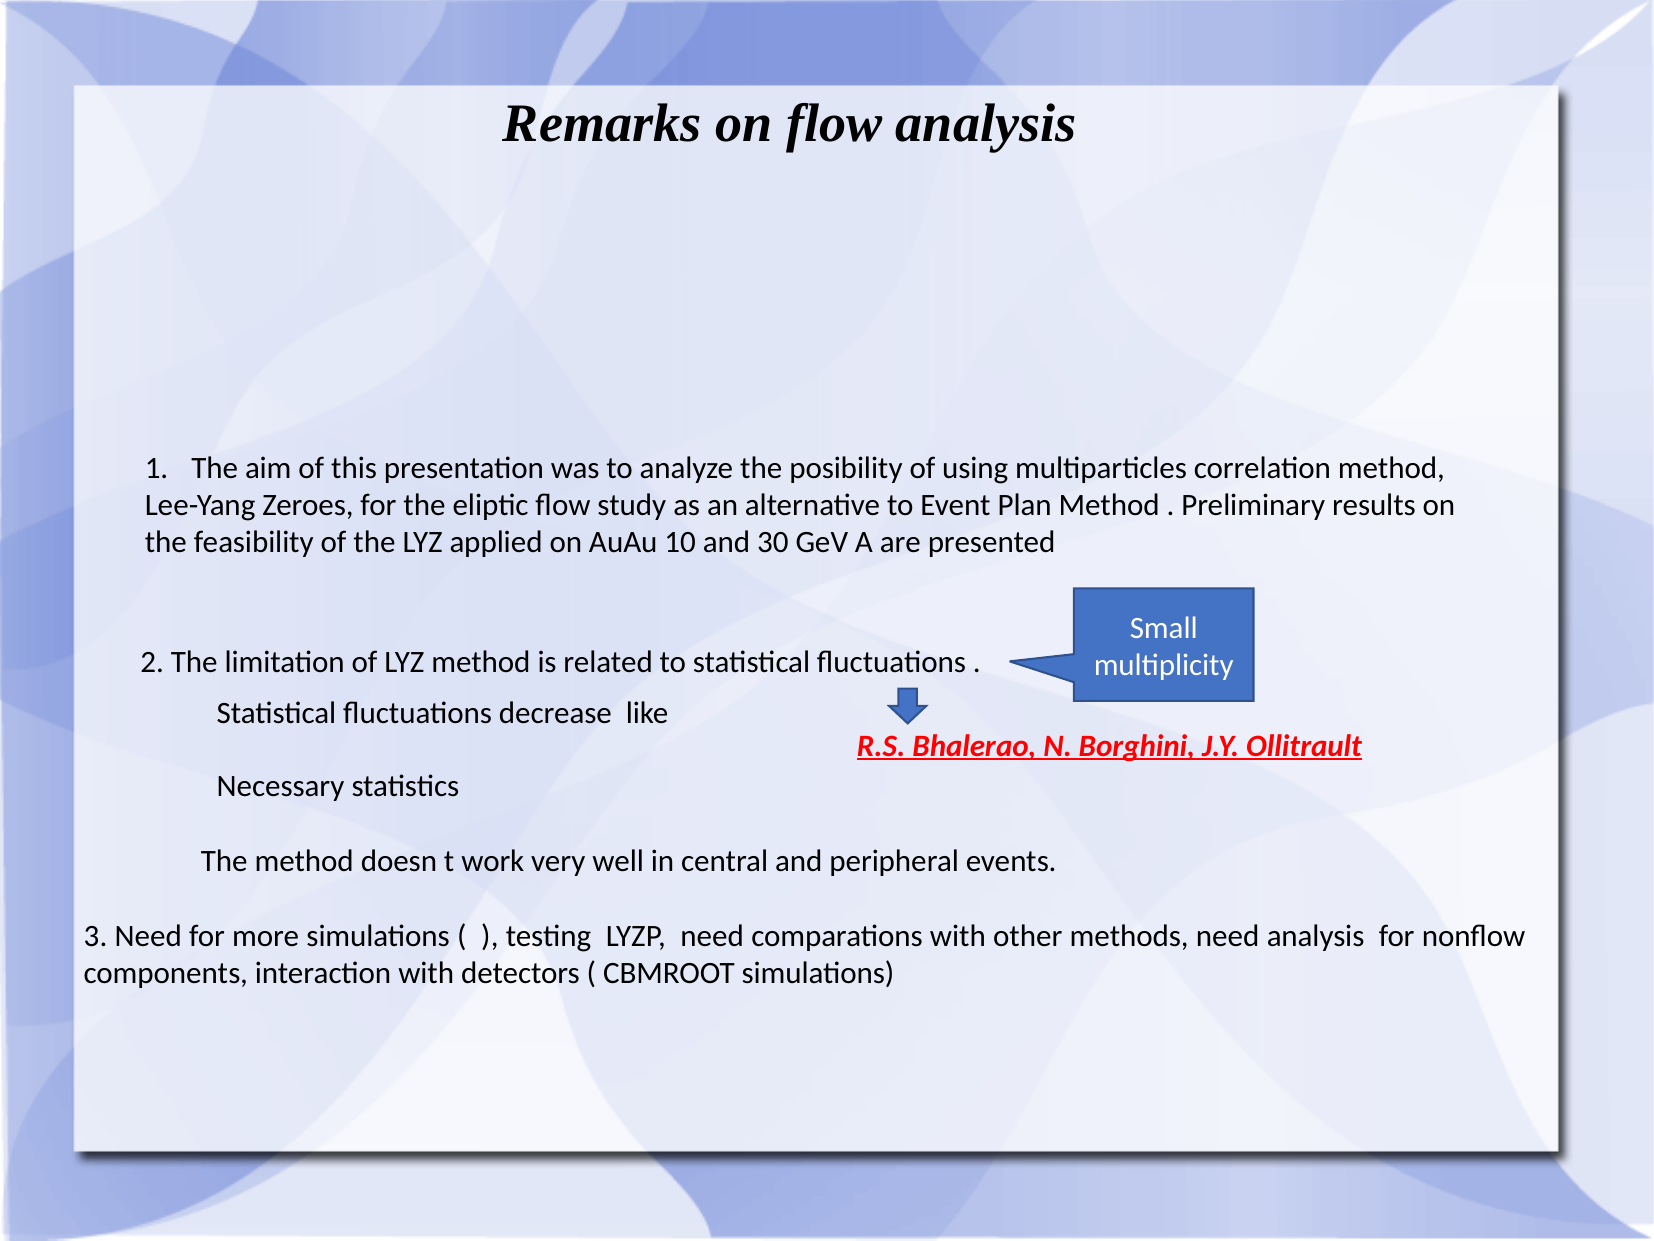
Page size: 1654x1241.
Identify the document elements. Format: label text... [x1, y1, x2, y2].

text_box 3. Need for more simulations ( ), testing LYZP, need comparations with other methods, need analysis for nonflow components, interaction with detectors ( CBMROOT simulations) [68, 907, 1559, 999]
text_box [889, 688, 927, 724]
text_box The method doesn t work very well in central and peripheral events. [186, 833, 1207, 885]
text_box The aim of this presentation was to analyze the posibility of using multiparticles correlation method, Lee-Yang Zeroes, for the eliptic flow study as an alternative to Event Plan Method . Preliminary results on the feasibility of the LYZ applied on AuAu 10 and 30 GeV A are presented [129, 439, 1497, 568]
text_box 2. The limitation of LYZ method is related to statistical fluctuations . [125, 634, 1009, 687]
title Remarks on flow analysis [150, 86, 1430, 153]
text_box Small multiplicity [1009, 588, 1254, 701]
text_box R.S. Bhalerao, N. Borghini, J.Y. Ollitrault [841, 717, 1385, 771]
text_box Statistical fluctuations decrease like [201, 684, 795, 762]
text_box Necessary statistics [201, 757, 743, 833]
